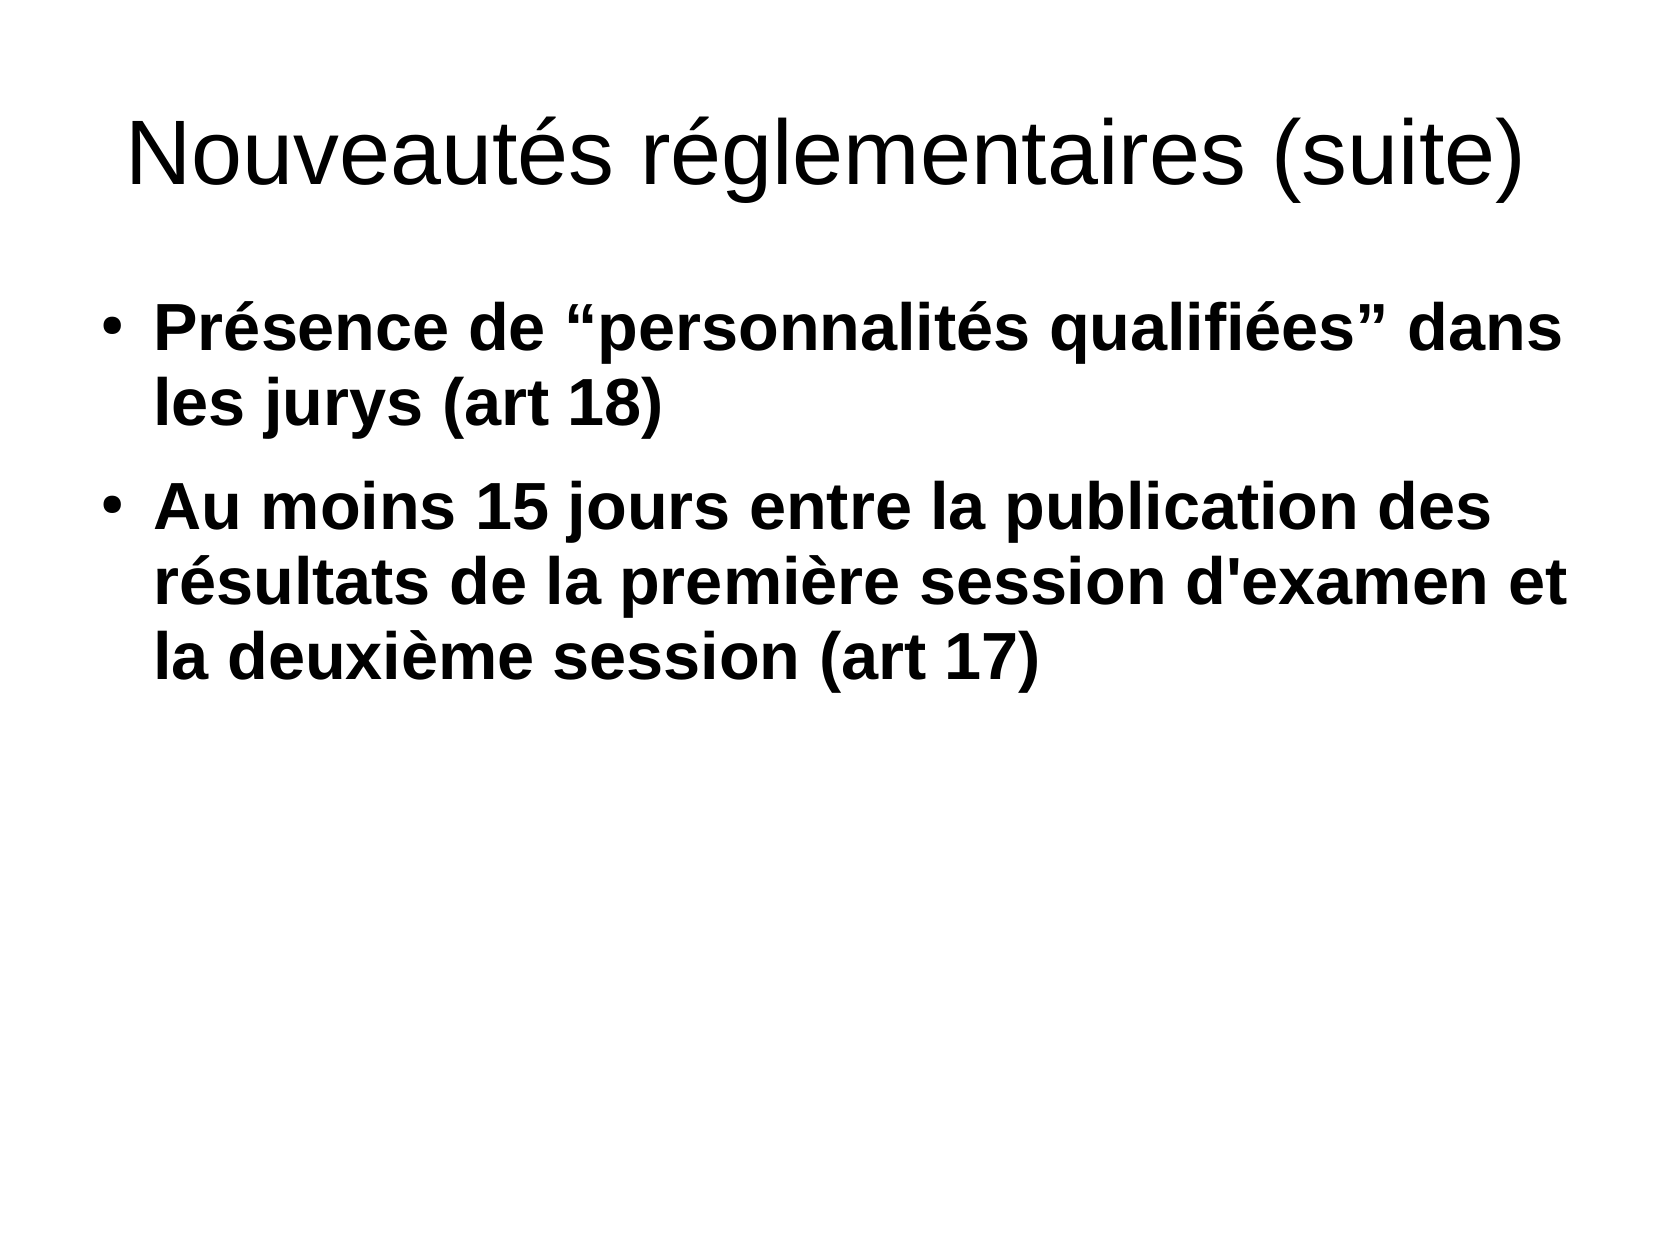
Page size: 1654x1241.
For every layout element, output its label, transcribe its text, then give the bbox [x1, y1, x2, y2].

list Présence de “personnalités qualifiées” dans les jurys (art 18) Au moins 15 jours entre la publication des résultats de la première session d'examen et la deuxième session (art 17) [82, 290, 1571, 1109]
title Nouveautés réglementaires (suite) [82, 56, 1571, 250]
